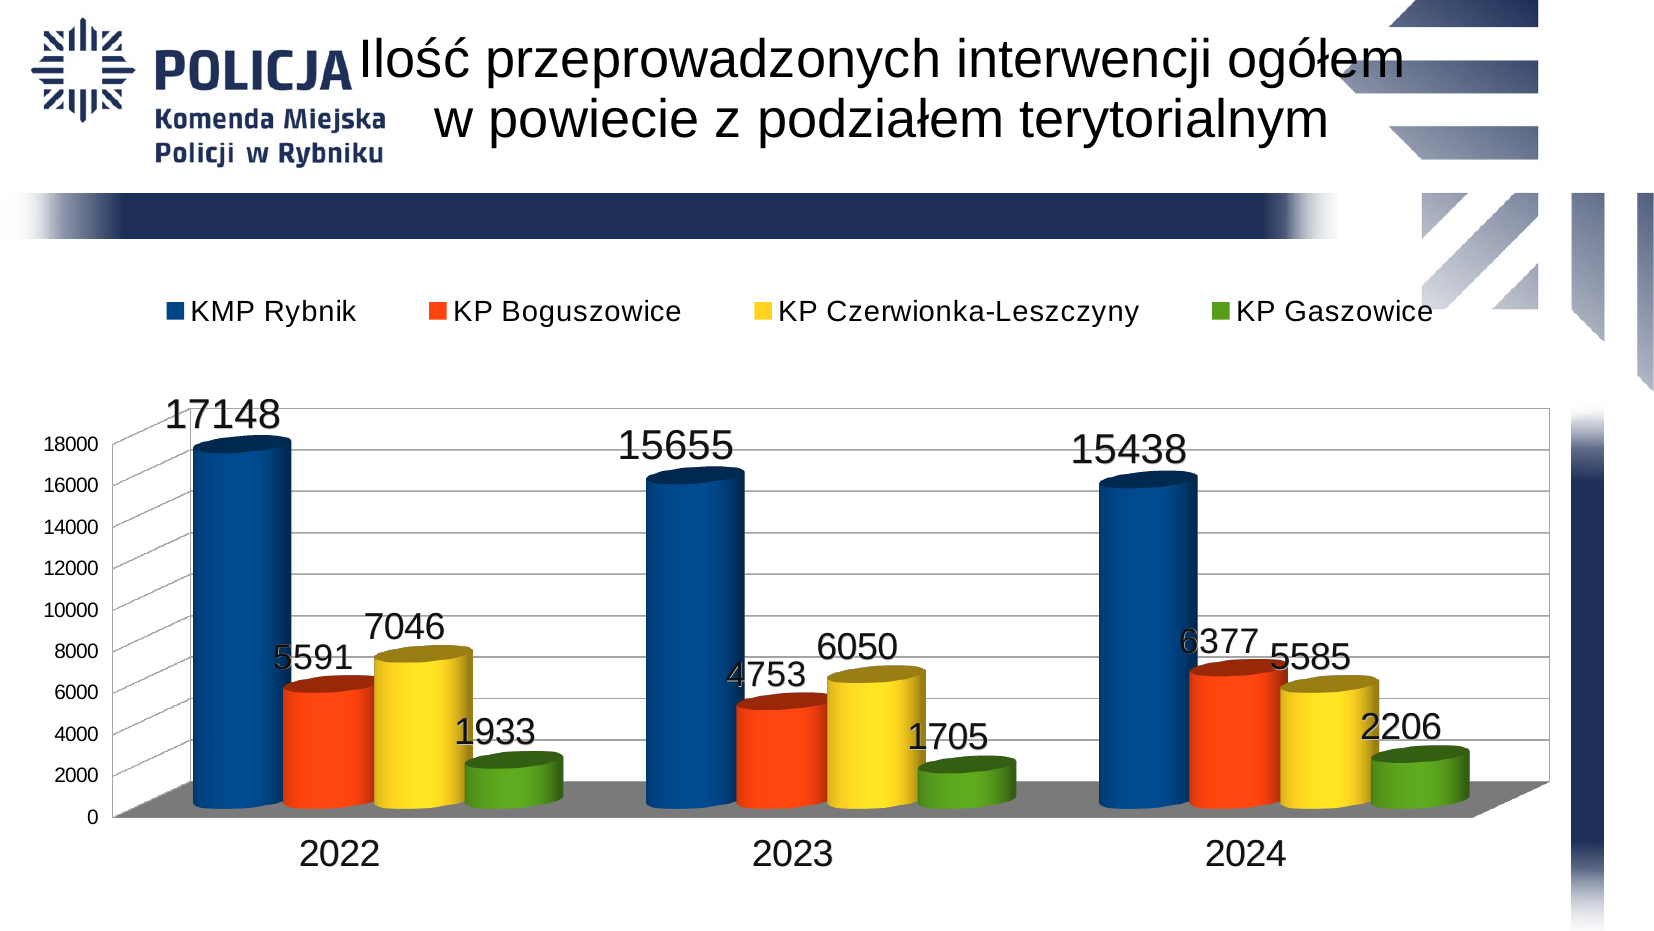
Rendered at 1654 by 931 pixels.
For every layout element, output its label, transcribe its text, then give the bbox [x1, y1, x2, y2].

chart [12, 265, 1572, 882]
title Ilość przeprowadzonych interwencji ogółem w powiecie z podziałem terytorialnym [141, 0, 1625, 178]
picture [0, 0, 1654, 931]
